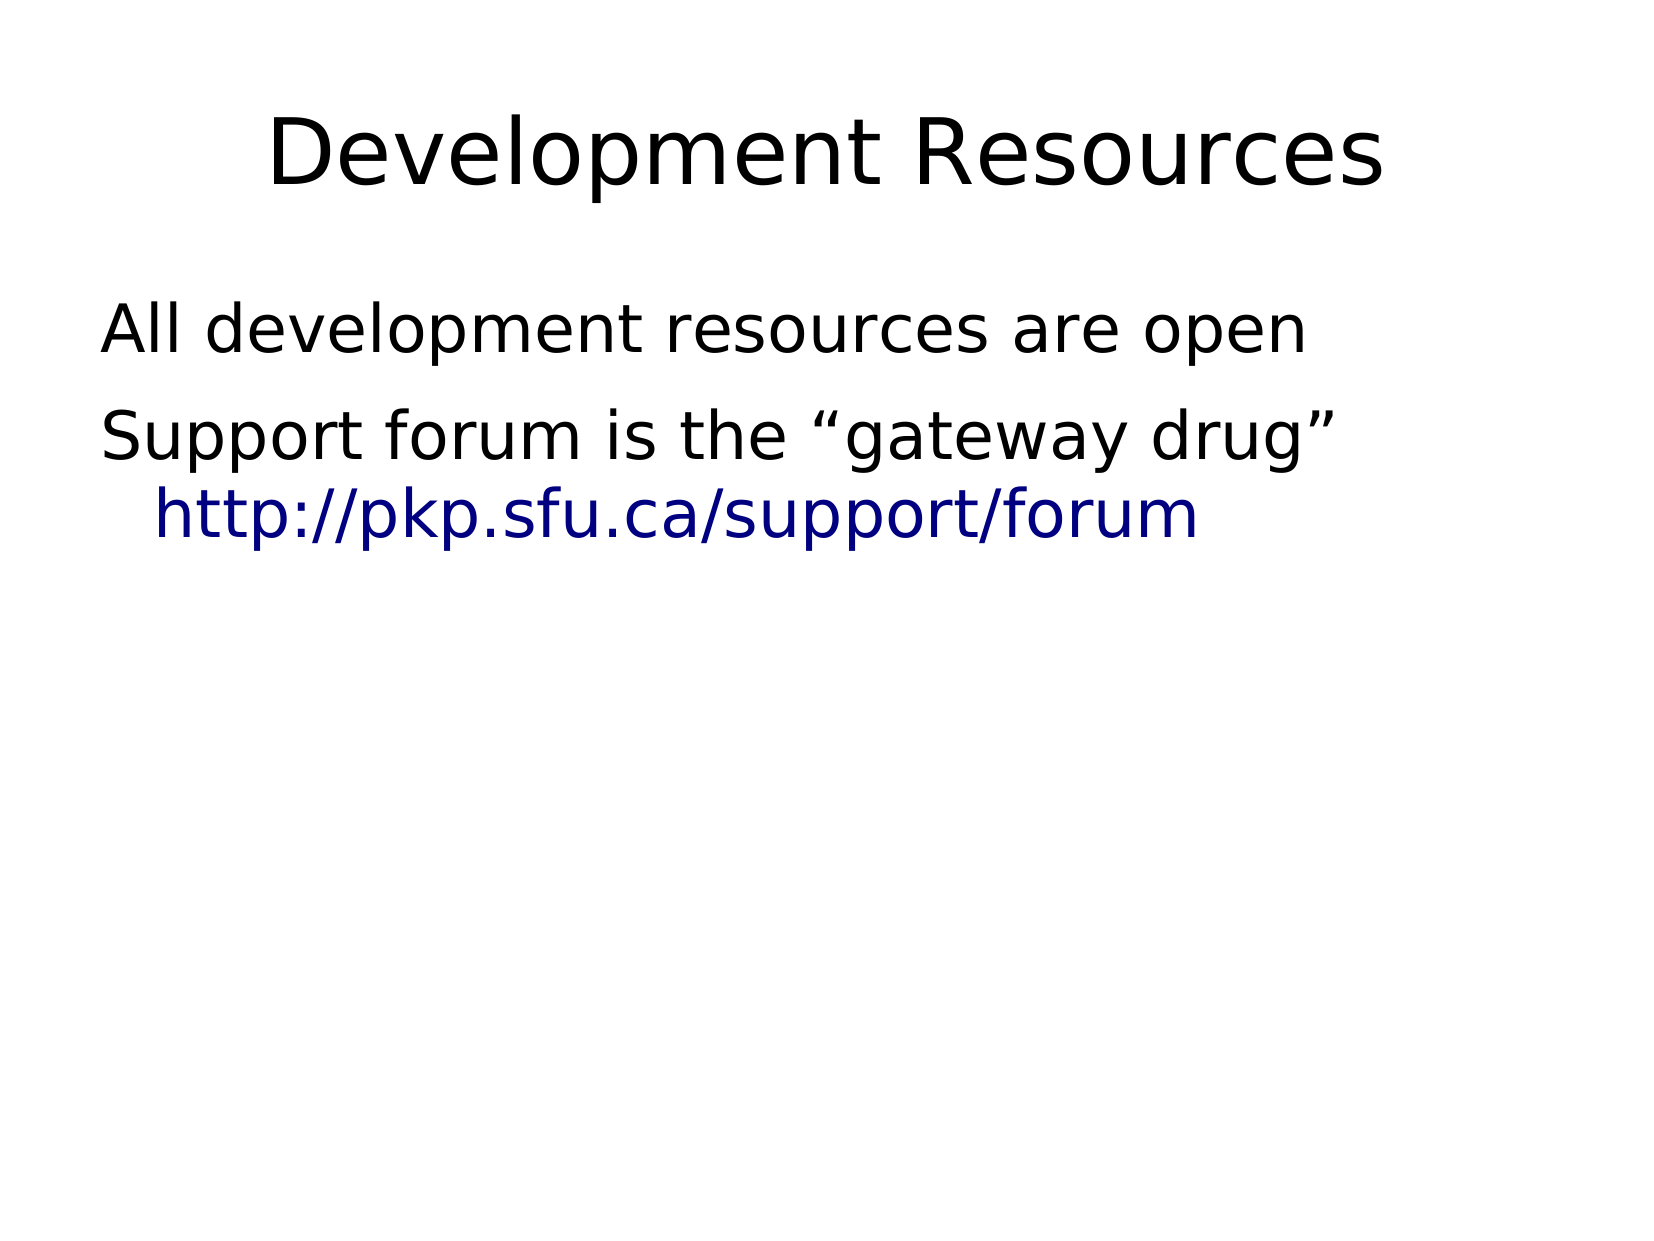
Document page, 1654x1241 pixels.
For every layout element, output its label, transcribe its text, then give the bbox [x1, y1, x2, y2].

title Development Resources [82, 56, 1571, 250]
list All development resources are open Support forum is the “gateway drug” http://pkp.sfu.ca/support/forum [82, 290, 1571, 1094]
